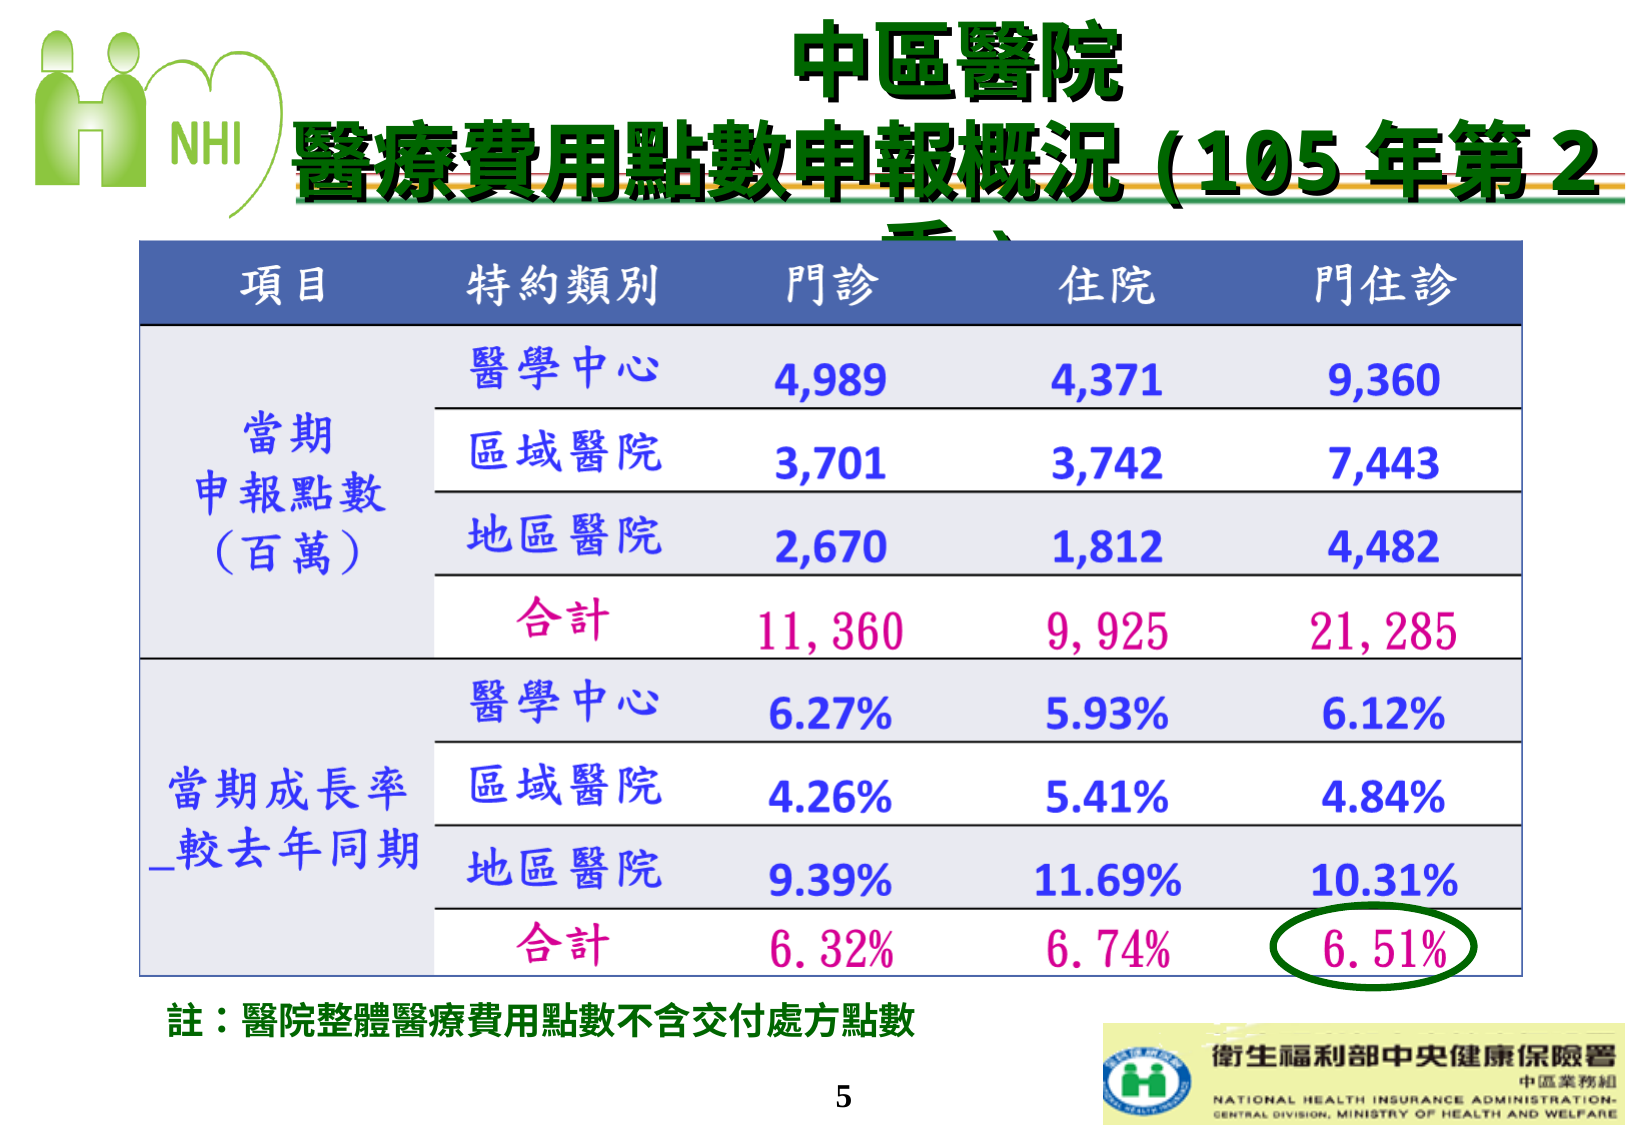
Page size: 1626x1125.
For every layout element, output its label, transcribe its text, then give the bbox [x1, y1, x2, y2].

picture [139, 238, 1523, 1007]
title 中區醫院 醫療費用點數申報概況(105年第2季) [257, 0, 1625, 180]
text_box 註：醫院整體醫療費用點數不含交付處方點數 [151, 989, 1049, 1051]
